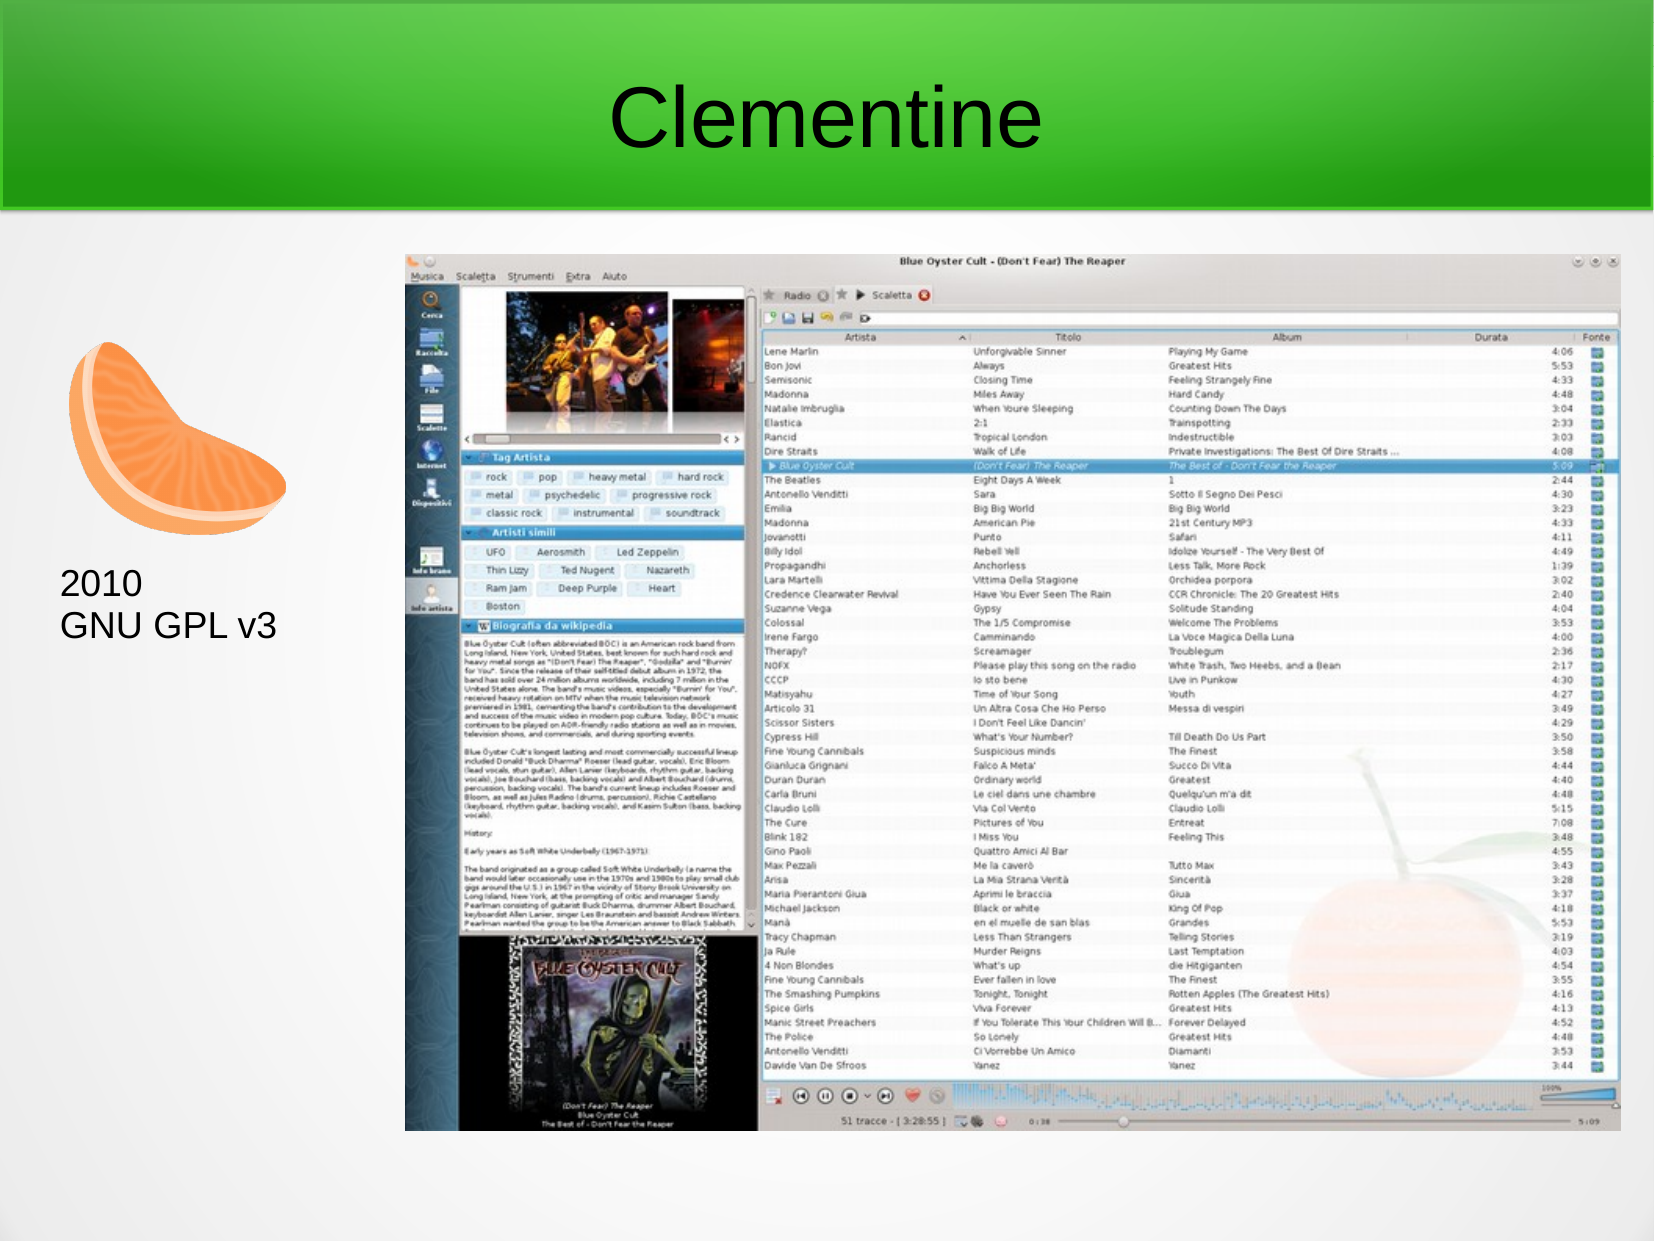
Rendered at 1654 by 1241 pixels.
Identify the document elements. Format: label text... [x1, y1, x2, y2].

picture [405, 254, 1621, 1131]
picture [69, 342, 286, 535]
title Clementine [82, 47, 1571, 189]
text_box 2010 GNU GPL v3 [45, 555, 301, 654]
